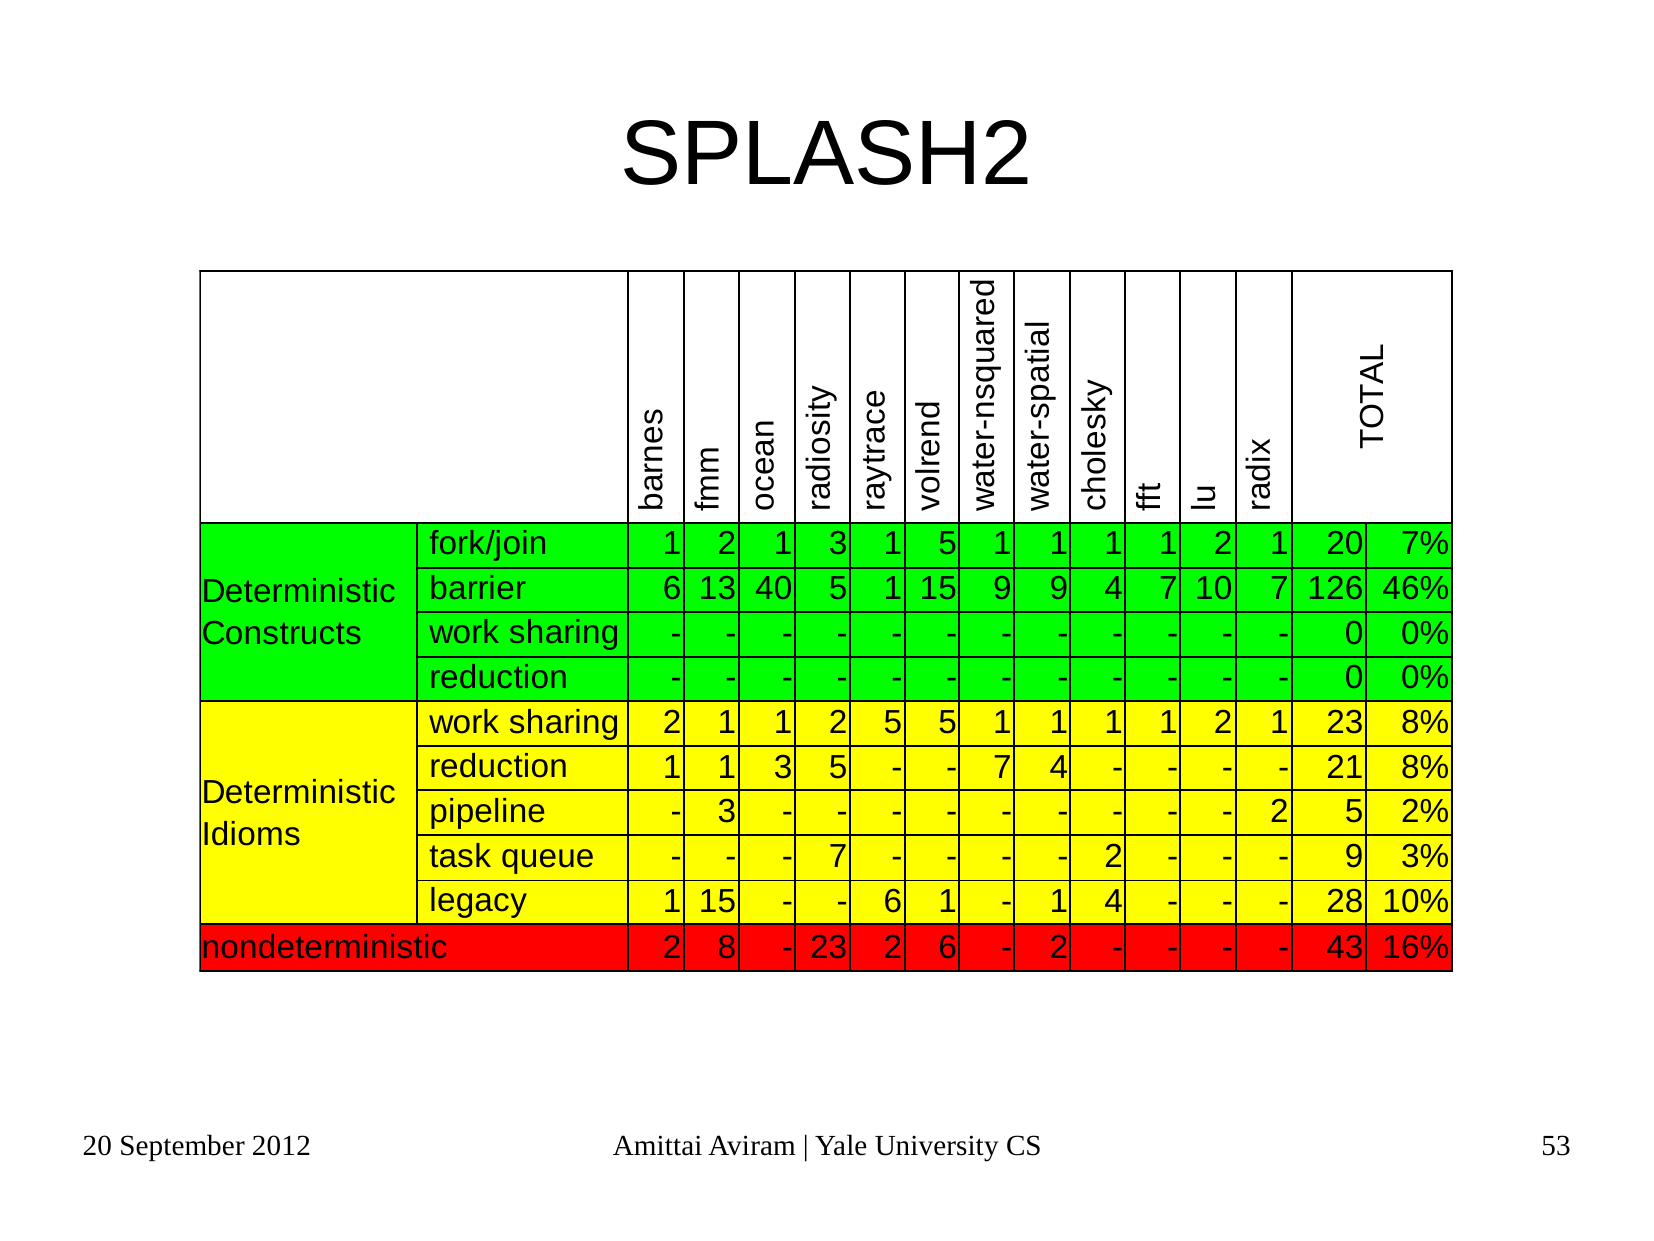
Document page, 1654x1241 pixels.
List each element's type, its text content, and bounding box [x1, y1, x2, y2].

title SPLASH2 [82, 49, 1571, 257]
chart [199, 270, 1454, 974]
